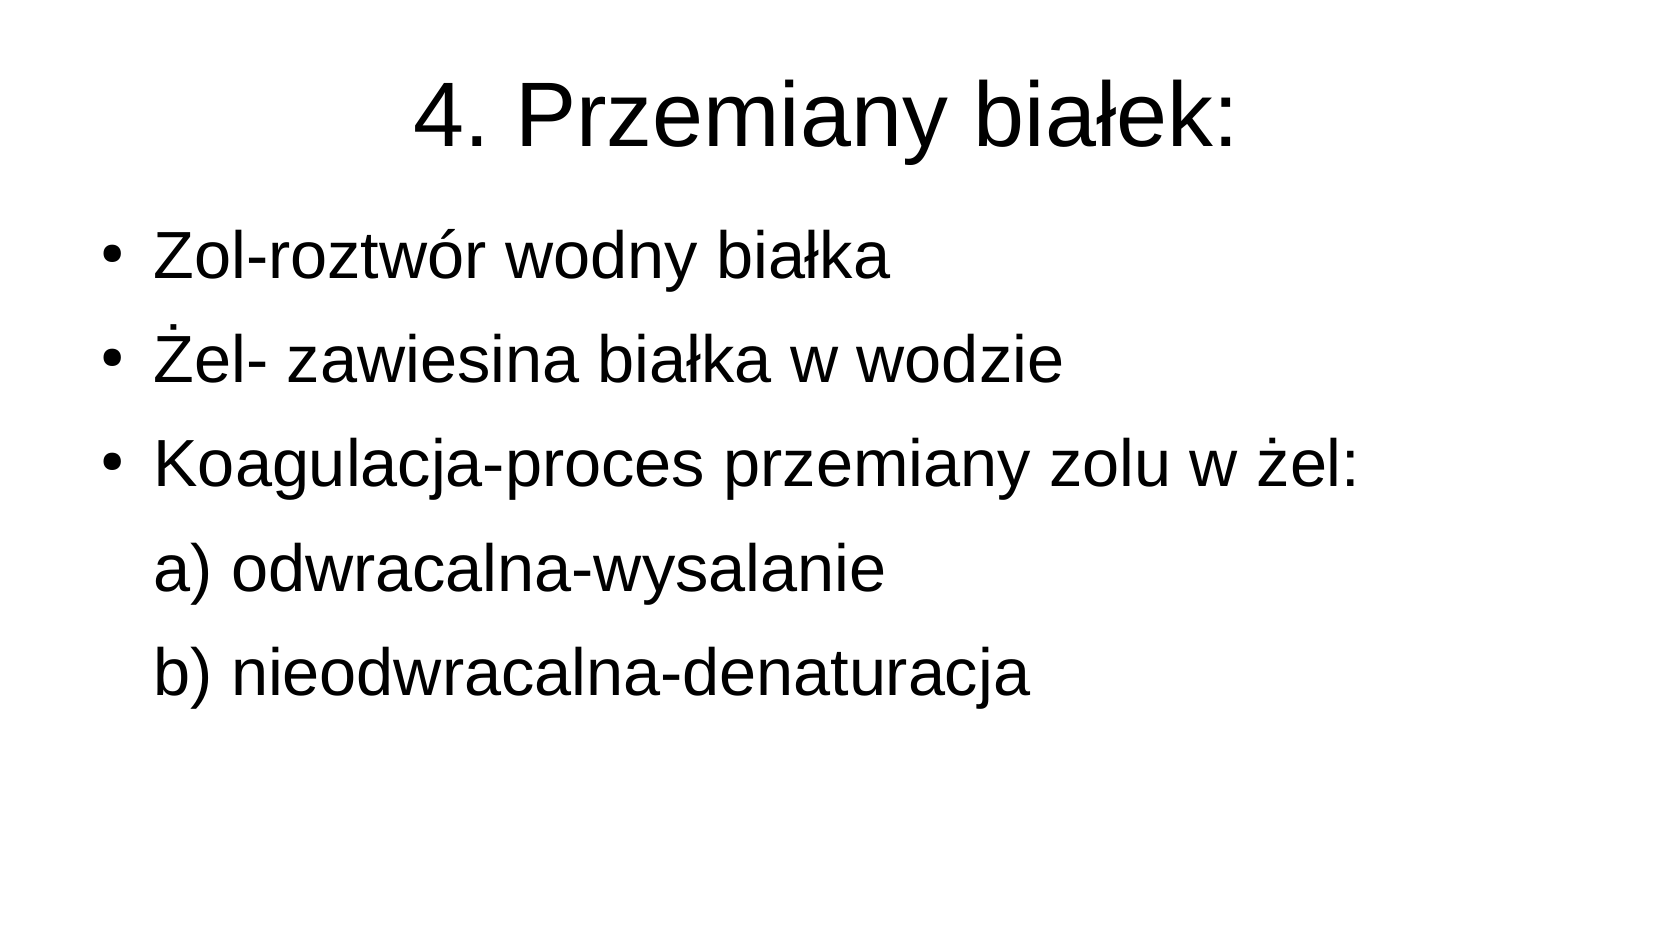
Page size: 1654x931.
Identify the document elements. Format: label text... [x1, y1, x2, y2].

list Zol-roztwór wodny białka Żel- zawiesina białka w wodzie Koagulacja-proces przemiany zolu w żel: a) odwracalna-wysalanie b) nieodwracalna-denaturacja [82, 217, 1571, 758]
title 4. Przemiany białek: [82, 37, 1571, 193]
